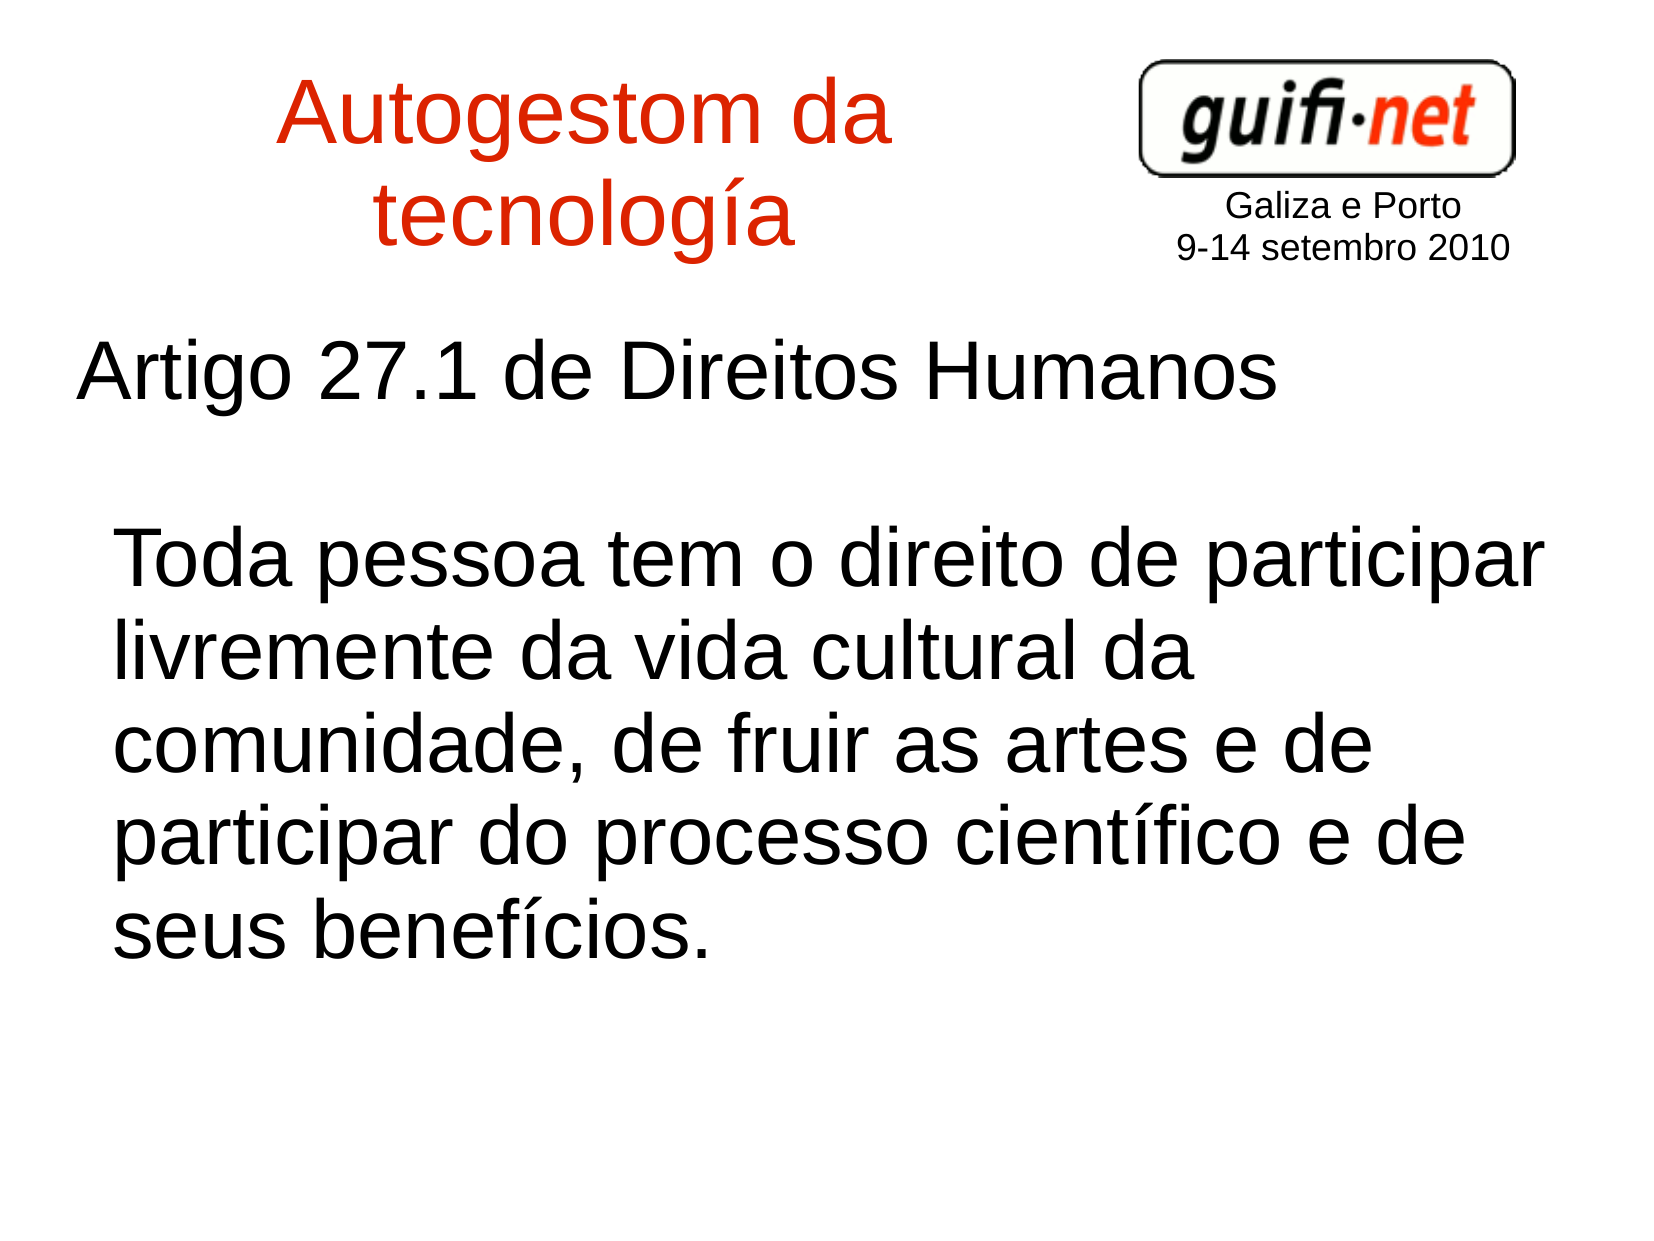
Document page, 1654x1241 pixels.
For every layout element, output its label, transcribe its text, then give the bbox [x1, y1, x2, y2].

list Artigo 27.1 de Direitos Humanos Toda pessoa tem o direito de participar livremente da vida cultural da comunidade, de fruir as artes e de participar do processo científico e de seus benefícios. [76, 324, 1565, 1129]
text_box Galiza e Porto 9-14 setembro 2010 [1033, 177, 1654, 277]
picture [1137, 59, 1516, 177]
title Autogestom da tecnología [76, 60, 1093, 266]
